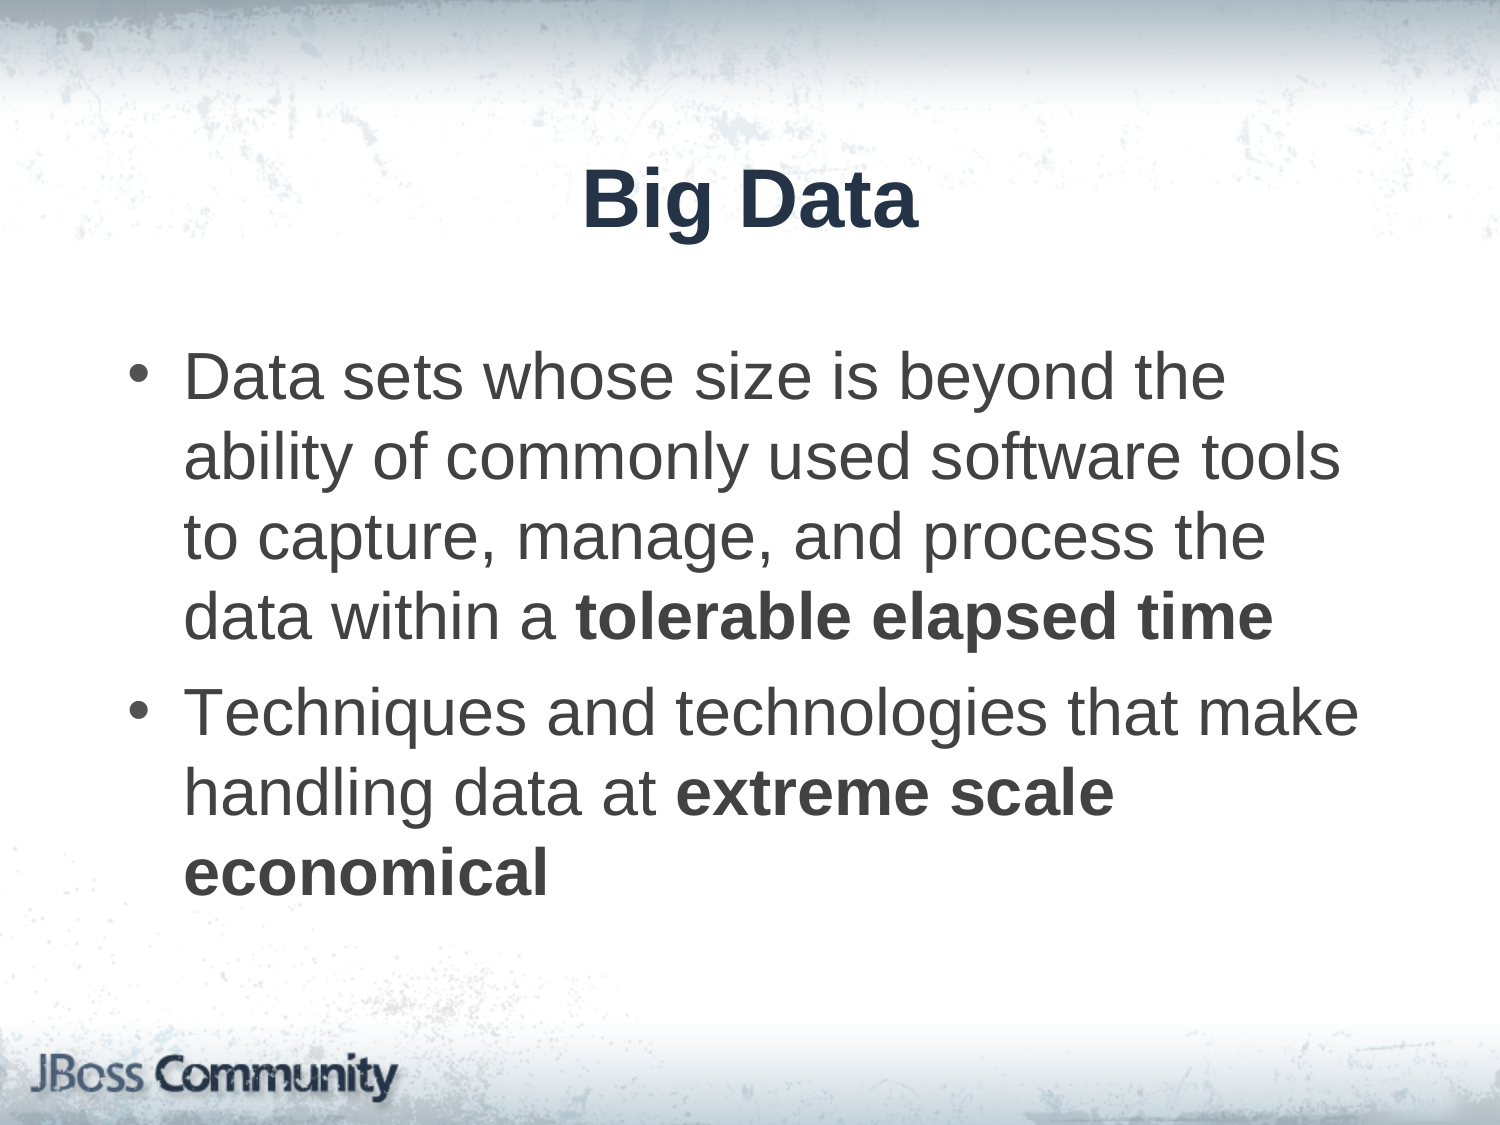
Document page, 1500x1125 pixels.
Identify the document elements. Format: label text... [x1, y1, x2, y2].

picture [0, 0, 1500, 1125]
list Data sets whose size is beyond the ability of commonly used software tools to capture, manage, and process the data within a tolerable elapsed time Techniques and technologies that make handling data at extreme scale economical [112, 324, 1388, 1001]
title Big Data [112, 68, 1388, 320]
